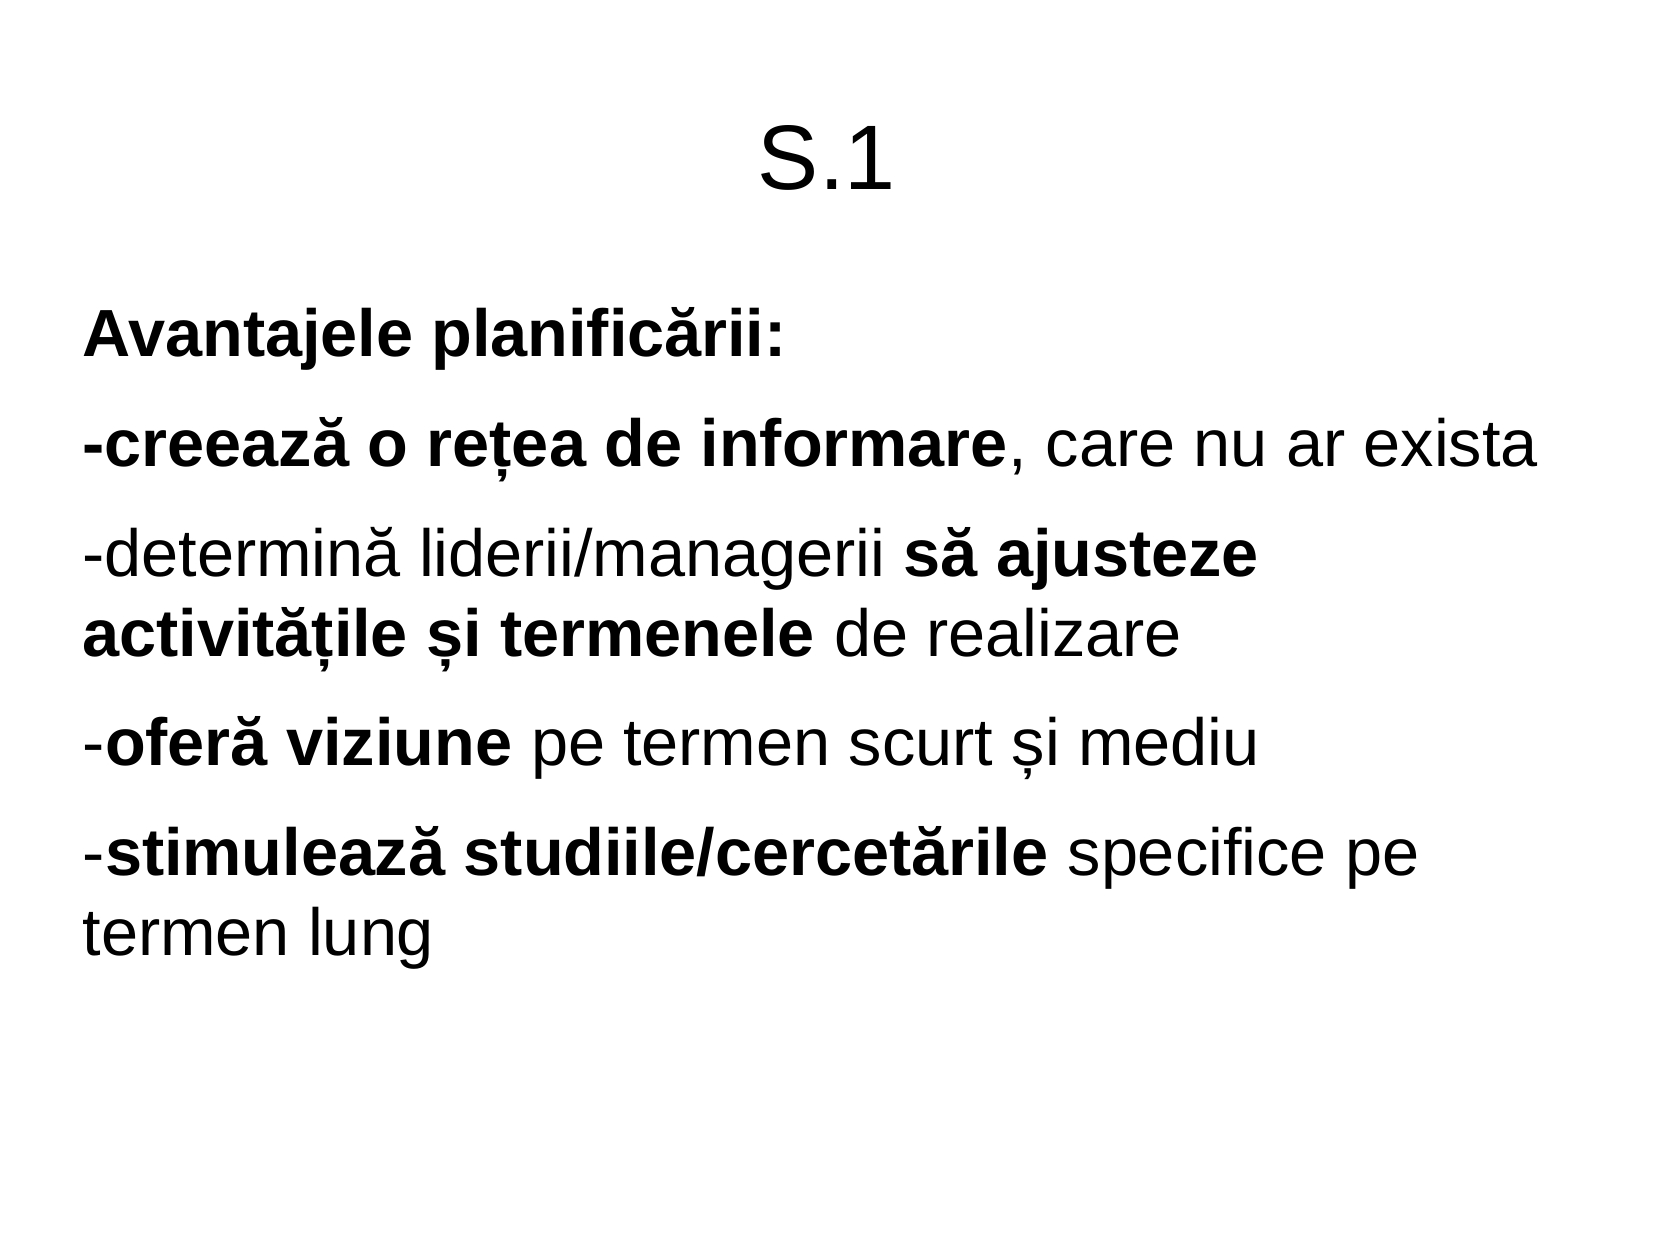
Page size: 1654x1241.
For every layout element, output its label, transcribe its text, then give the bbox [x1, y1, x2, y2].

title S.1 [82, 49, 1571, 257]
list Avantajele planificării: -creează o rețea de informare, care nu ar exista -determină liderii/managerii să ajusteze activitățile și termenele de realizare -oferă viziune pe termen scurt și mediu -stimulează studiile/cercetările specifice pe termen lung [82, 290, 1571, 1010]
